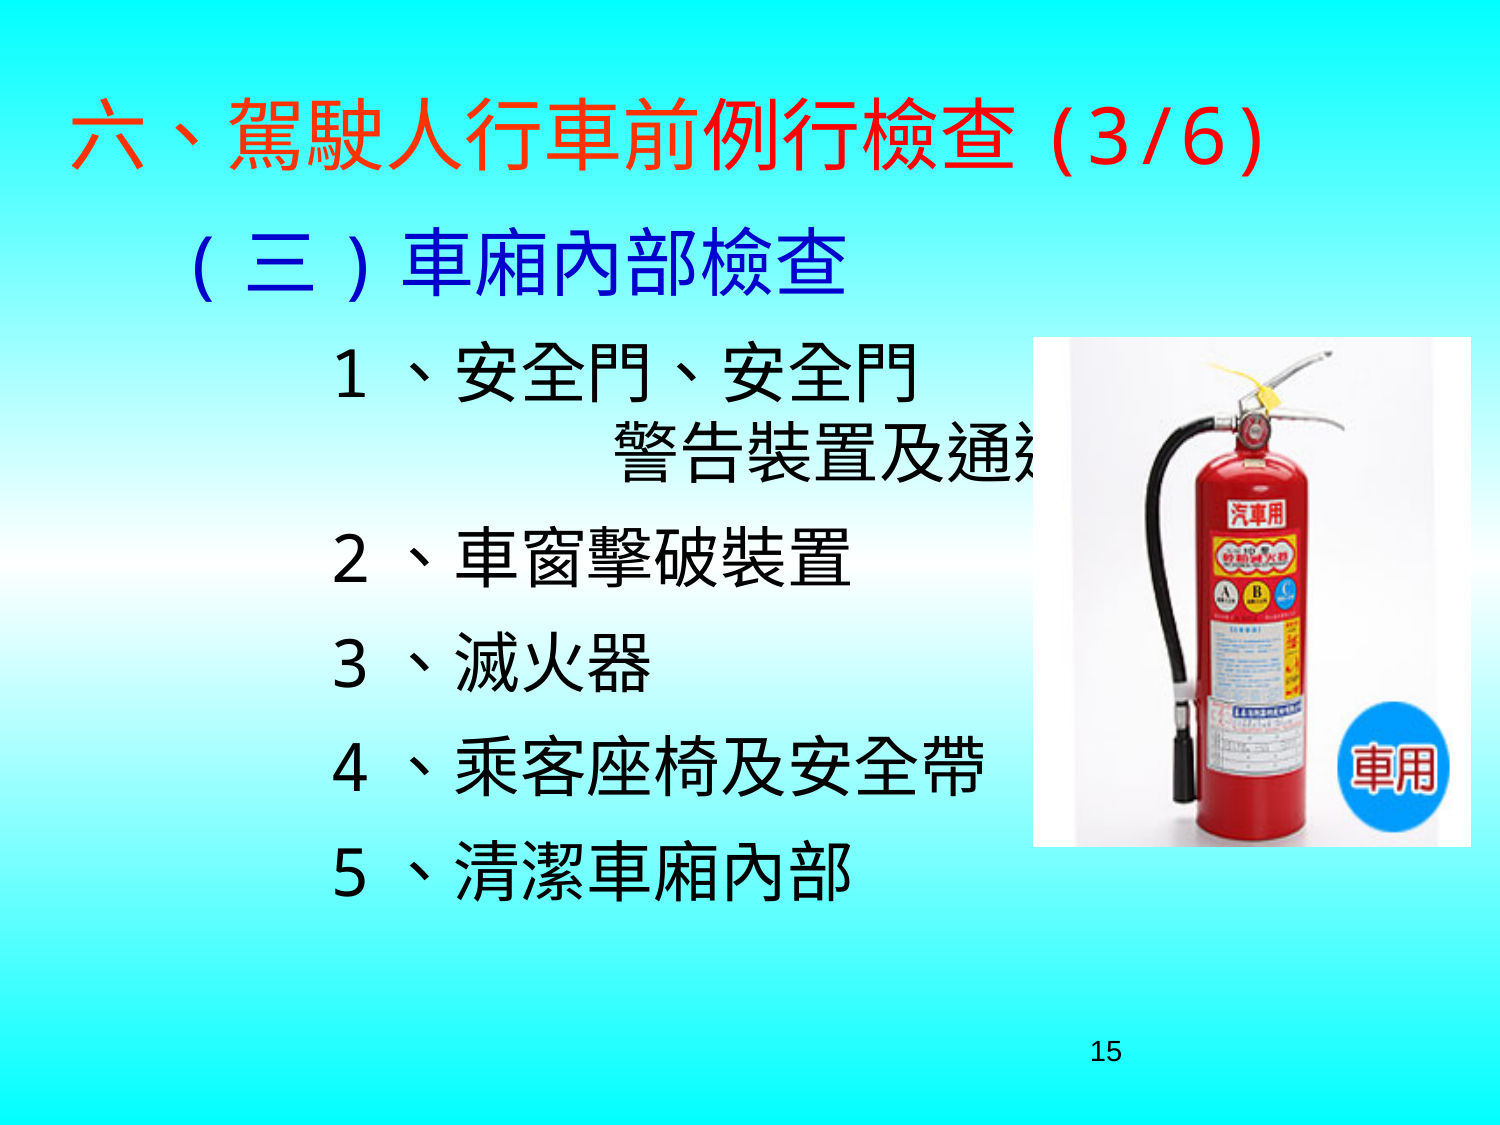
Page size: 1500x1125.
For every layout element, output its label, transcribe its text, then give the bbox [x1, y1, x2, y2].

text_box 六、駕駛人行車前例行檢查(3/6) [53, 78, 1436, 249]
picture [1033, 338, 1471, 847]
text_box [1074, 1024, 1426, 1103]
text_box (三)車廂內部檢查 1、安全門、安全門 警告裝置及通道 2、車窗擊破裝置 3、滅火器 4、乘客座椅及安全帶 5、清潔車廂內部 [136, 249, 1240, 1015]
